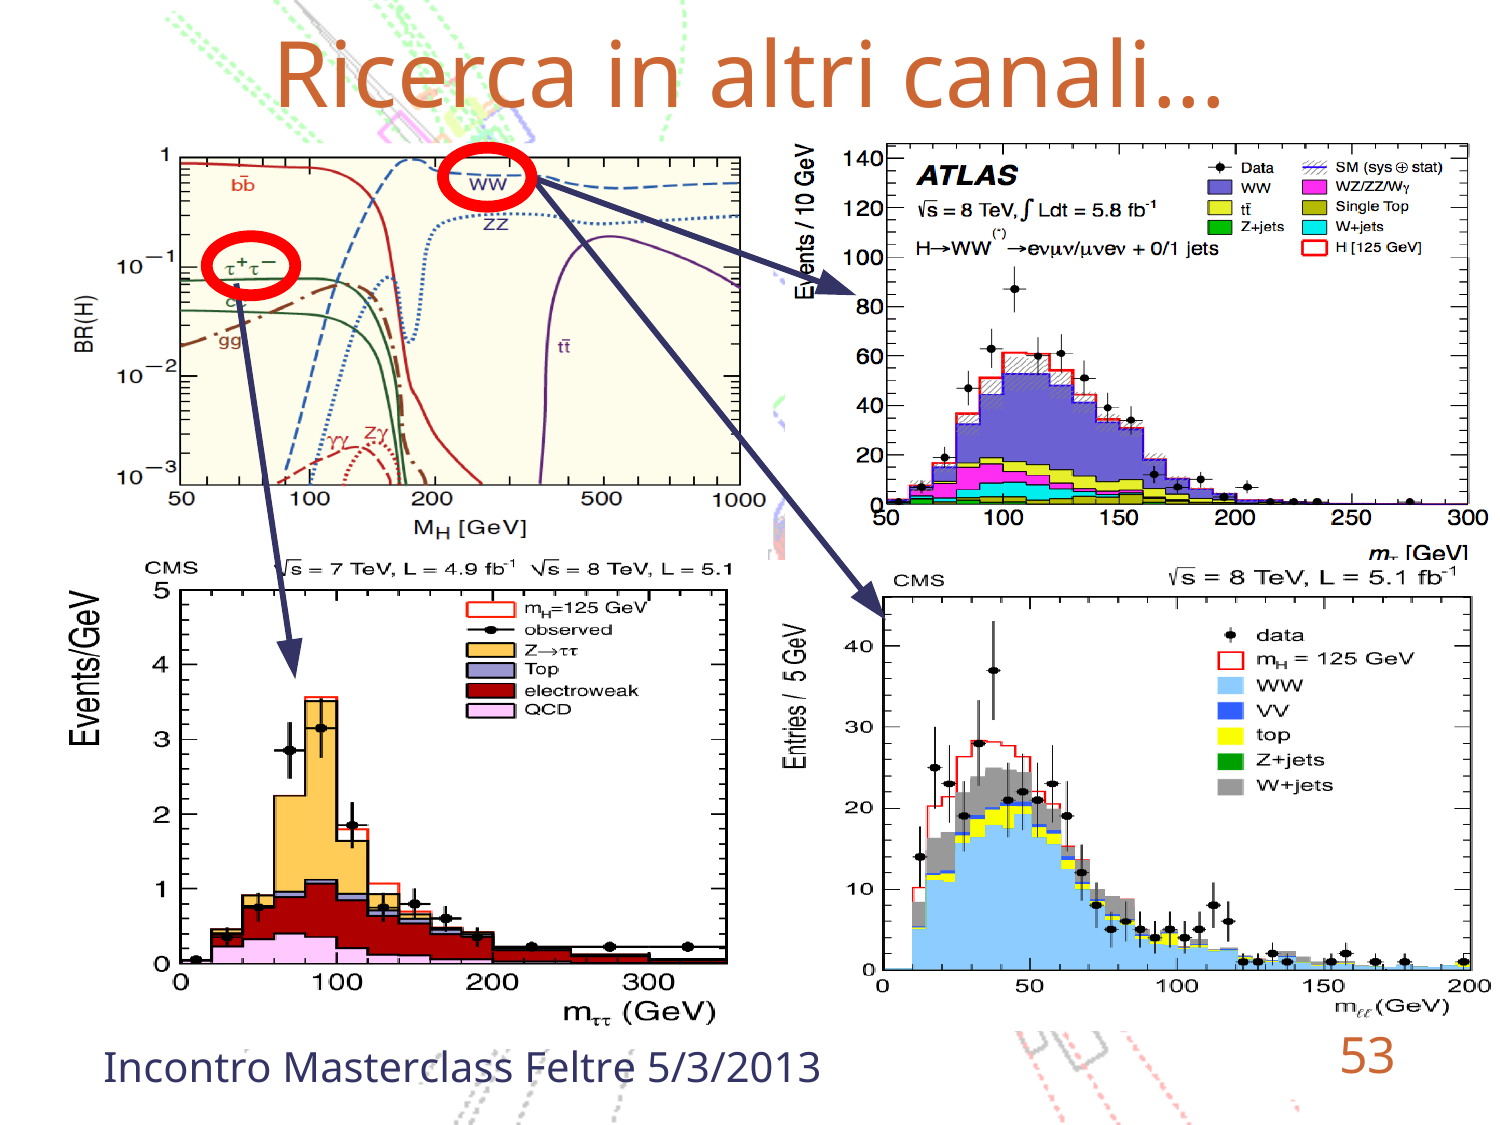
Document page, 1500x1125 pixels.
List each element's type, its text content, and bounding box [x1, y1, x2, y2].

title Ricerca in altri canali... [37, 3, 1463, 141]
picture [0, 0, 1500, 1125]
